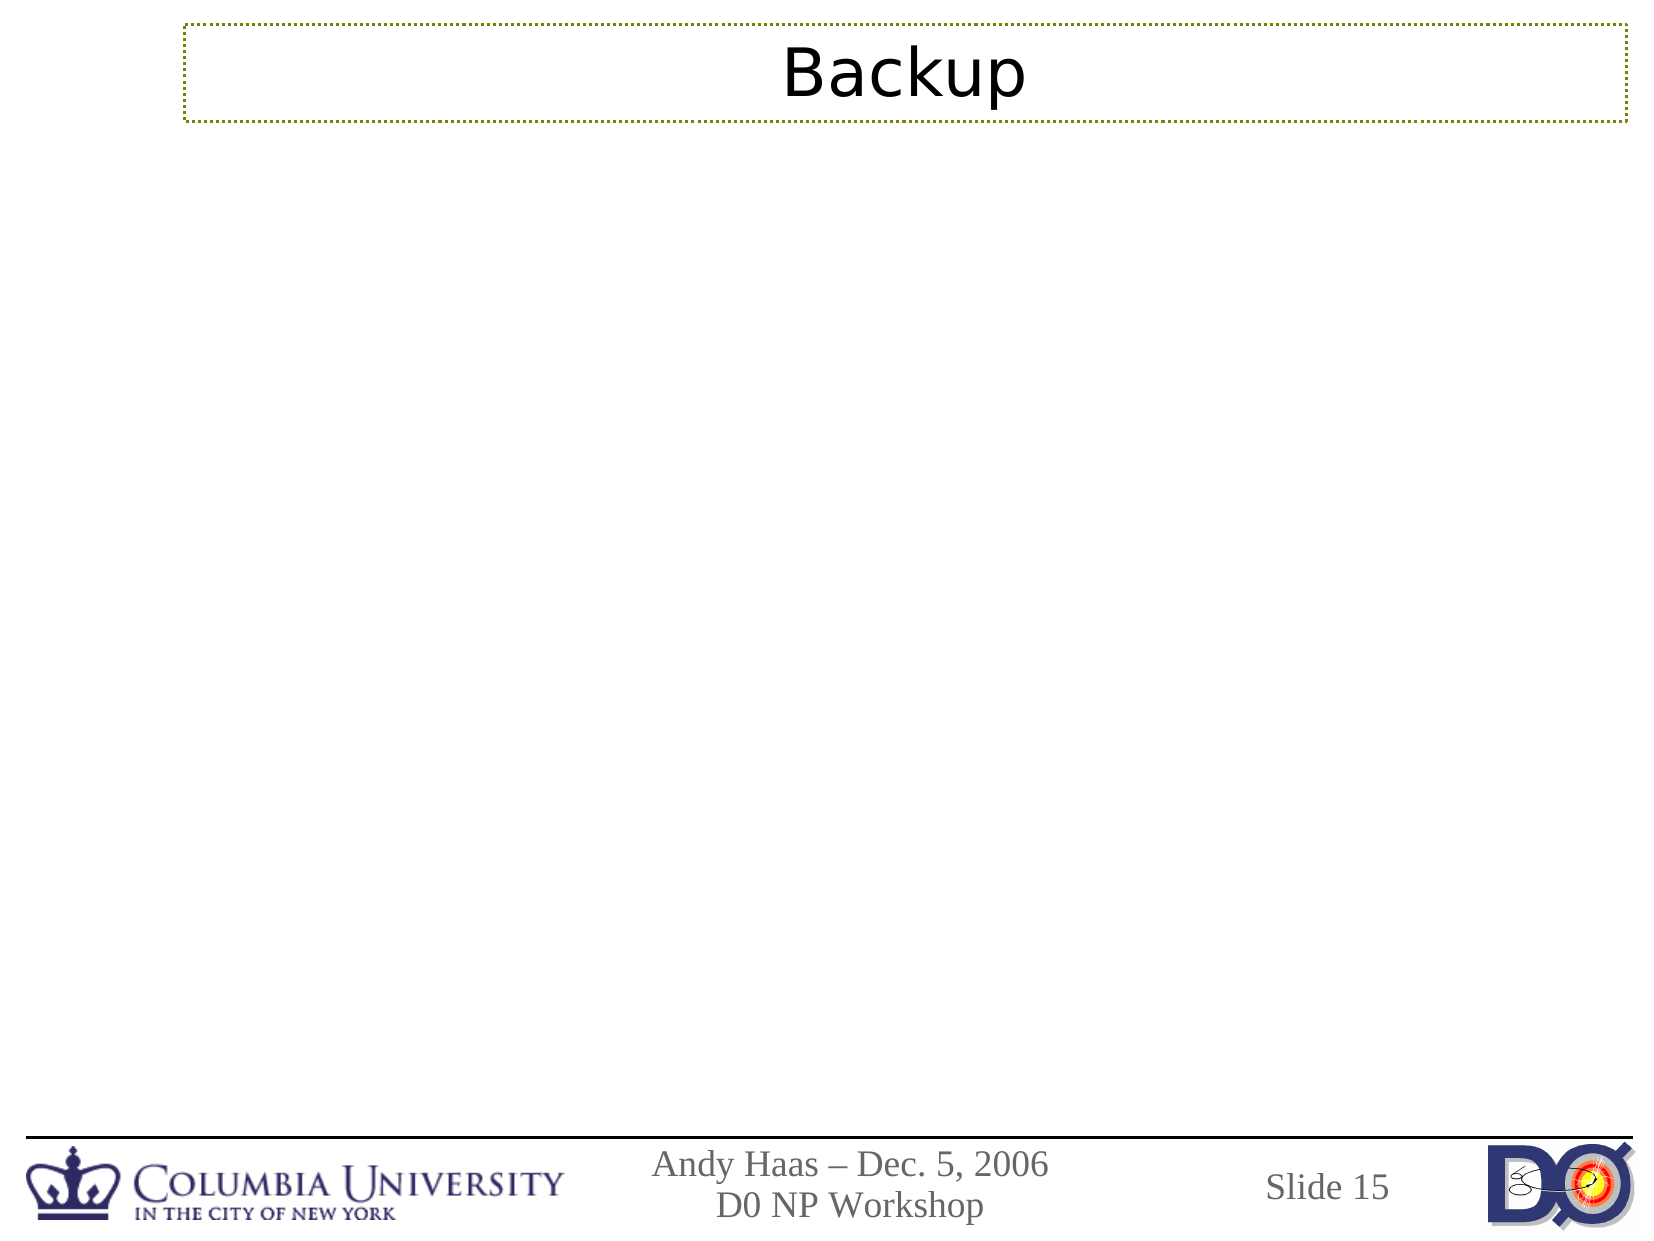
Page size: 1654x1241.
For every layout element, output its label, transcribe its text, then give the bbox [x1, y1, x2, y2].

picture [1479, 1140, 1639, 1233]
picture [26, 1146, 565, 1220]
title Backup [184, 24, 1627, 122]
